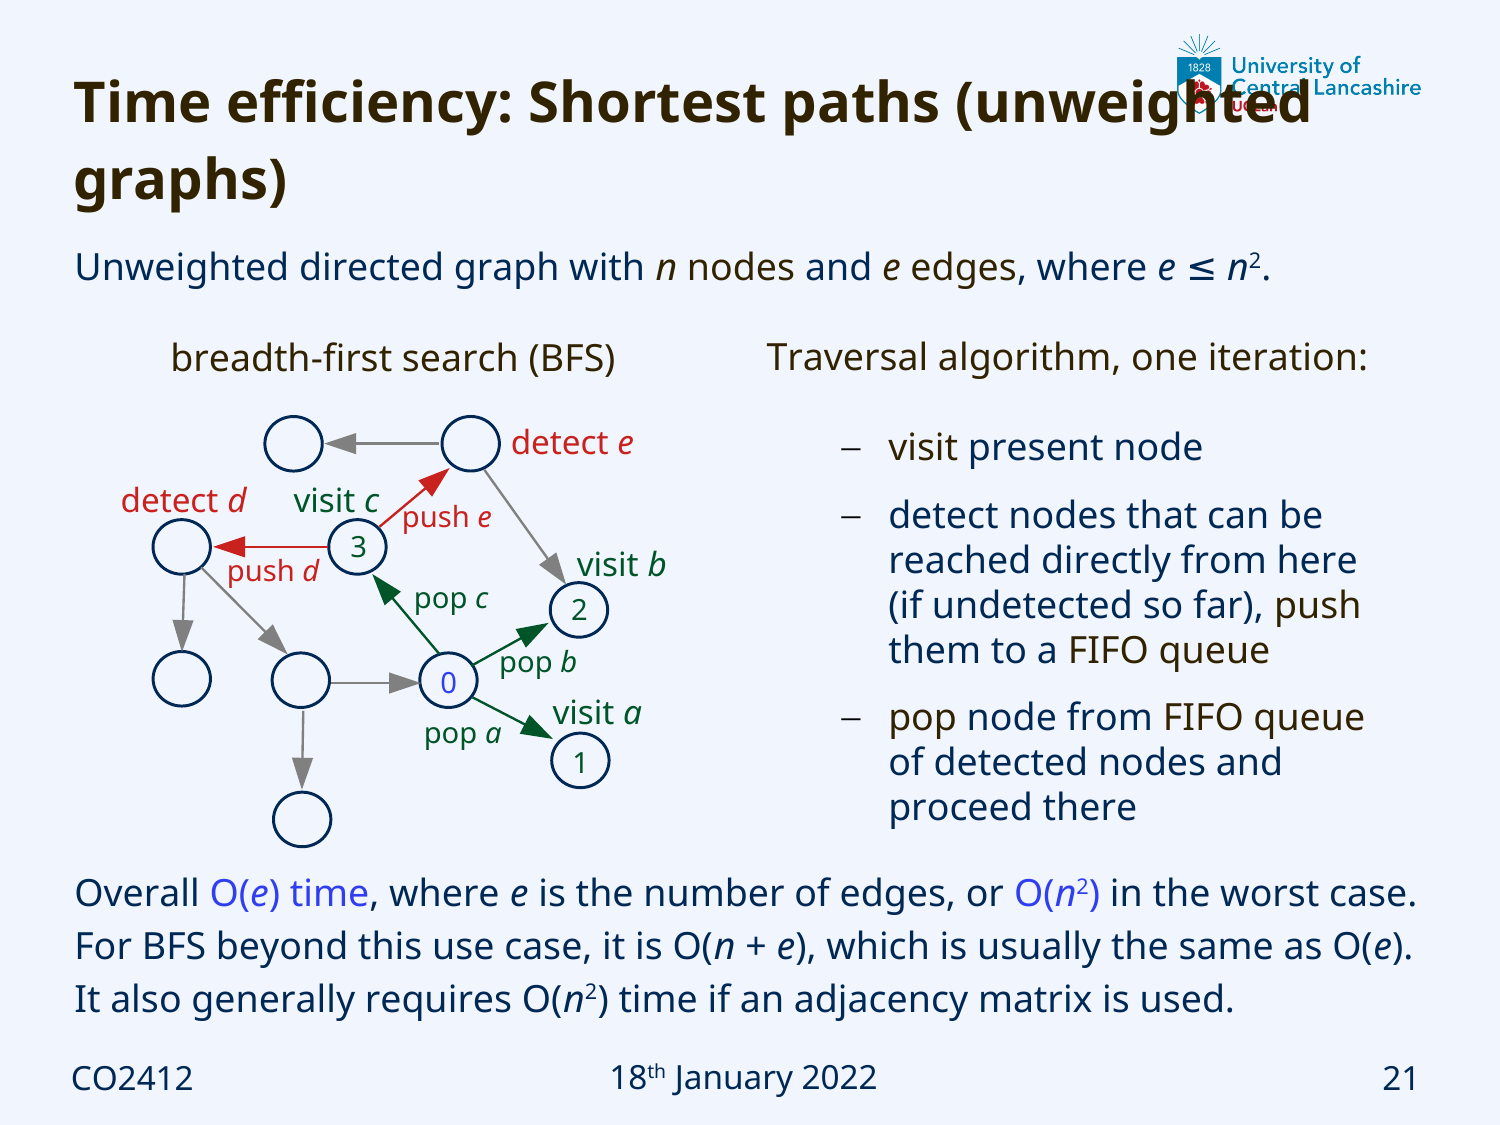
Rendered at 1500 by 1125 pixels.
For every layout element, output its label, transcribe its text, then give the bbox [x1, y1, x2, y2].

text_box visit c [269, 471, 403, 527]
text_box push d [210, 545, 336, 595]
text_box visit a [526, 683, 668, 739]
text_box 0 [425, 657, 474, 706]
title Time efficiency: Shortest paths (unweighted graphs) [58, 54, 1500, 224]
text_box 3 [335, 527, 383, 571]
text_box pop c [391, 571, 511, 632]
text_box detect e [492, 413, 653, 469]
text_box push e [383, 490, 511, 551]
text_box pop a [403, 706, 522, 767]
text_box Unweighted directed graph with n nodes and e edges, where e ≤ n2. [59, 228, 1465, 296]
text_box 2 [556, 591, 604, 634]
text_box visit b [544, 535, 700, 591]
text_box Traversal algorithm, one iteration: visit present node detect nodes that can be reached directly from here (if undetected so far), push them to a FIFO queue pop node from FIFO queue of detected nodes and proceed there [751, 325, 1393, 836]
text_box 1 [557, 739, 606, 788]
text_box detect d [102, 471, 265, 527]
picture [1177, 34, 1421, 54]
text_box pop b [463, 635, 614, 696]
text_box Overall O(e) time, where e is the number of edges, or O(n2) in the worst case. For BFS beyond this use case, it is O(n + e), which is usually the same as O(e). It also generally requires O(n2) time if an adjacency matrix is used. [59, 854, 1435, 1027]
text_box breadth-first search (BFS) [155, 326, 639, 392]
